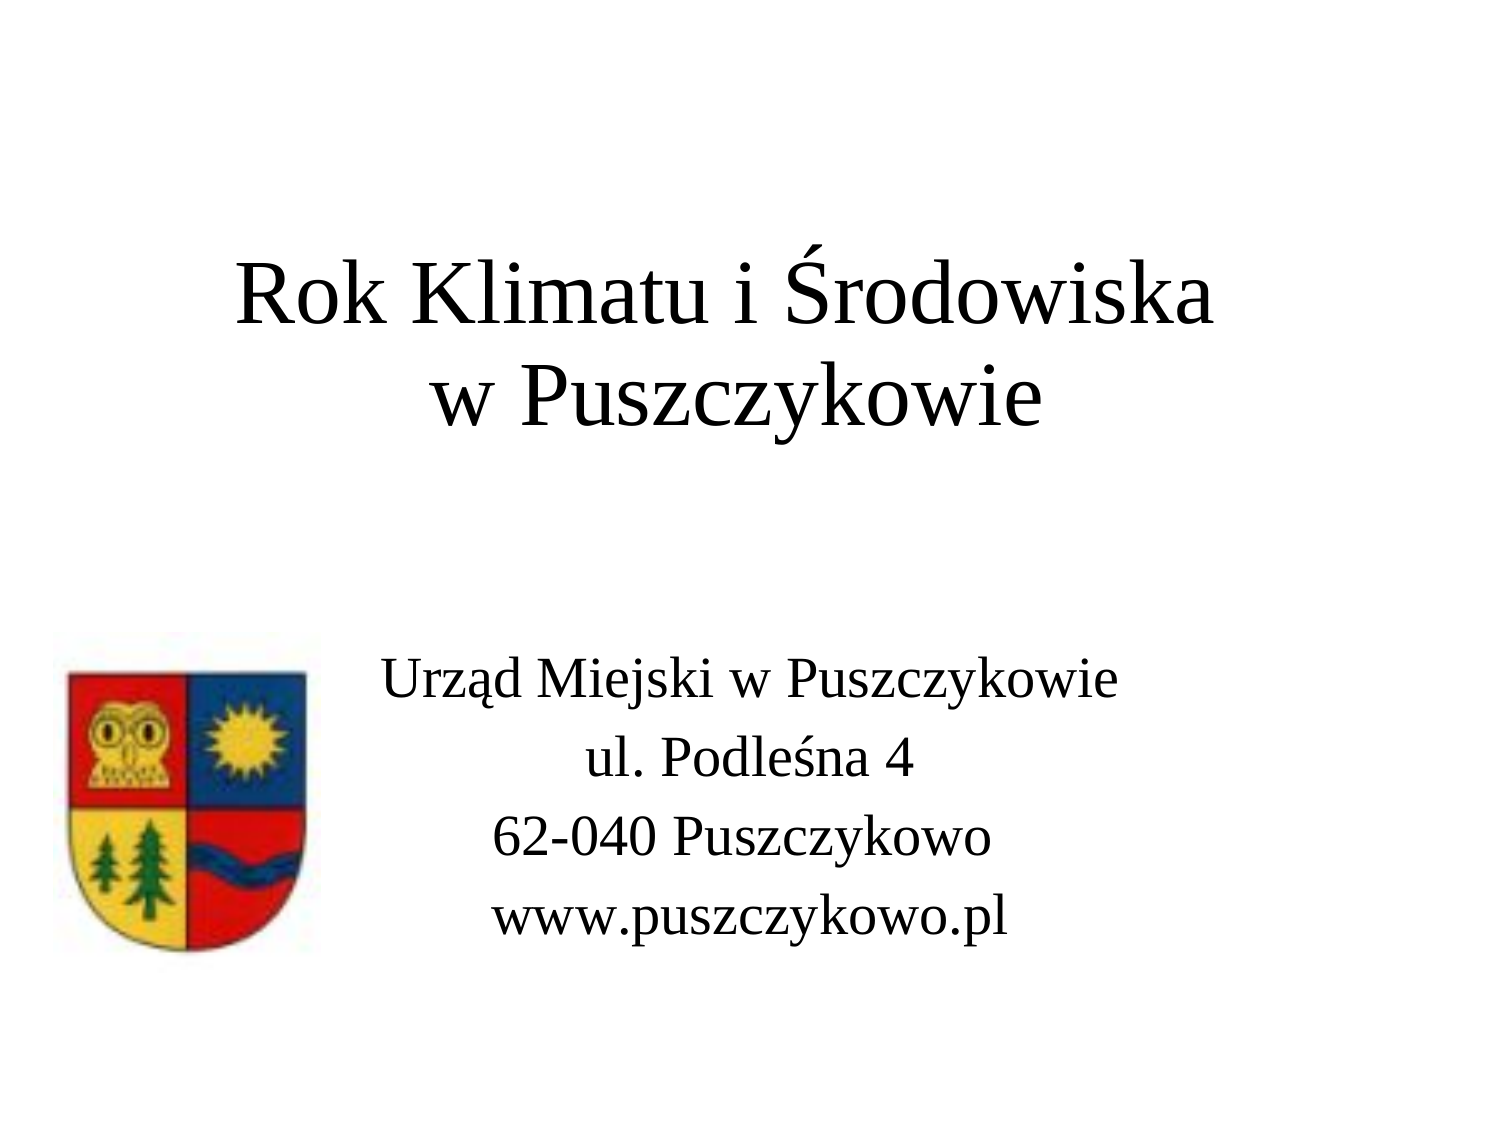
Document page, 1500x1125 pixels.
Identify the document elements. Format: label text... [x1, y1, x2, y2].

picture [53, 632, 321, 973]
text_box Urząd Miejski w Puszczykowie ul. Podleśna 4 62-040 Puszczykowo www.puszczykowo.pl [225, 637, 1276, 977]
title Rok Klimatu i Środowiska w Puszczykowie [99, 226, 1375, 462]
